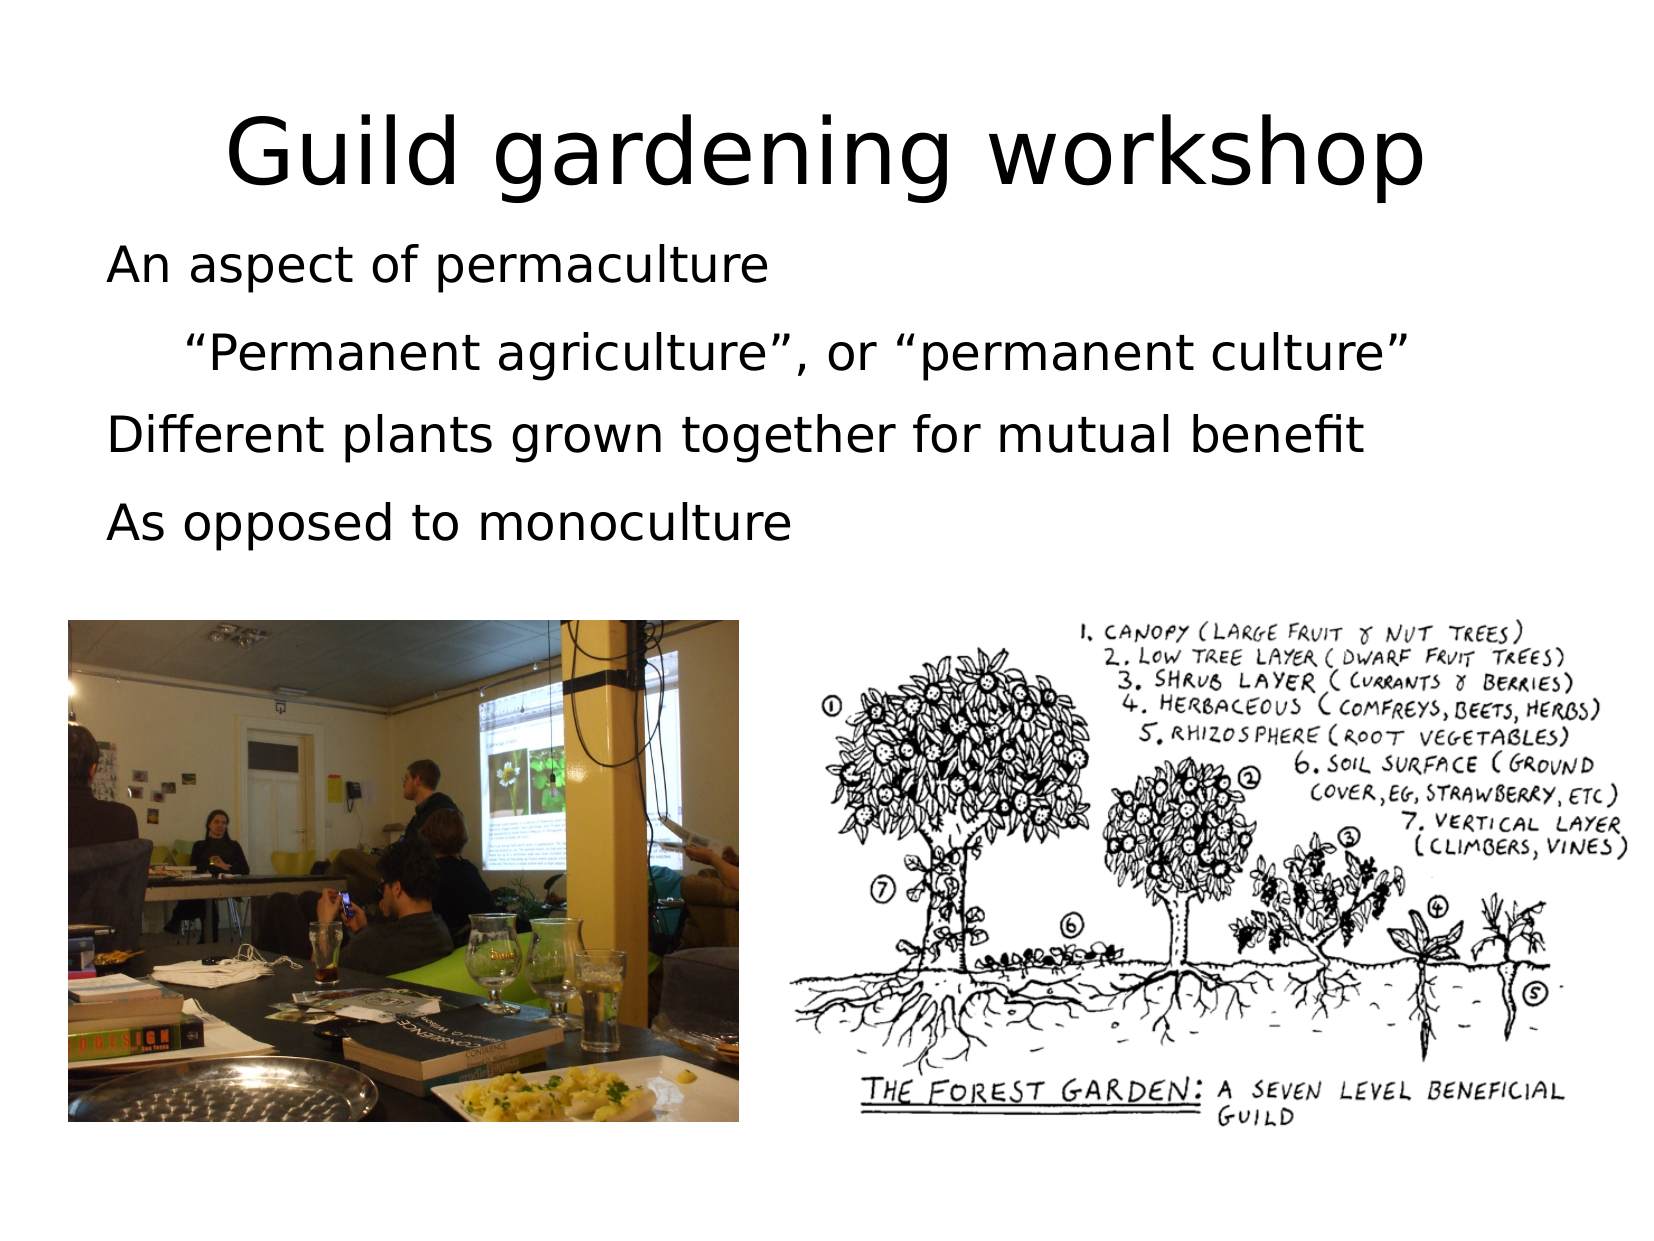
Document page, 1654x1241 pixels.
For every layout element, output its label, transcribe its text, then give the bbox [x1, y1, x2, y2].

picture [68, 620, 739, 1123]
title Guild gardening workshop [82, 49, 1571, 257]
list An aspect of permaculture “Permanent agriculture”, or “permanent culture” Different plants grown together for mutual benefit As opposed to monoculture [88, 236, 1595, 591]
picture [759, 590, 1654, 1152]
